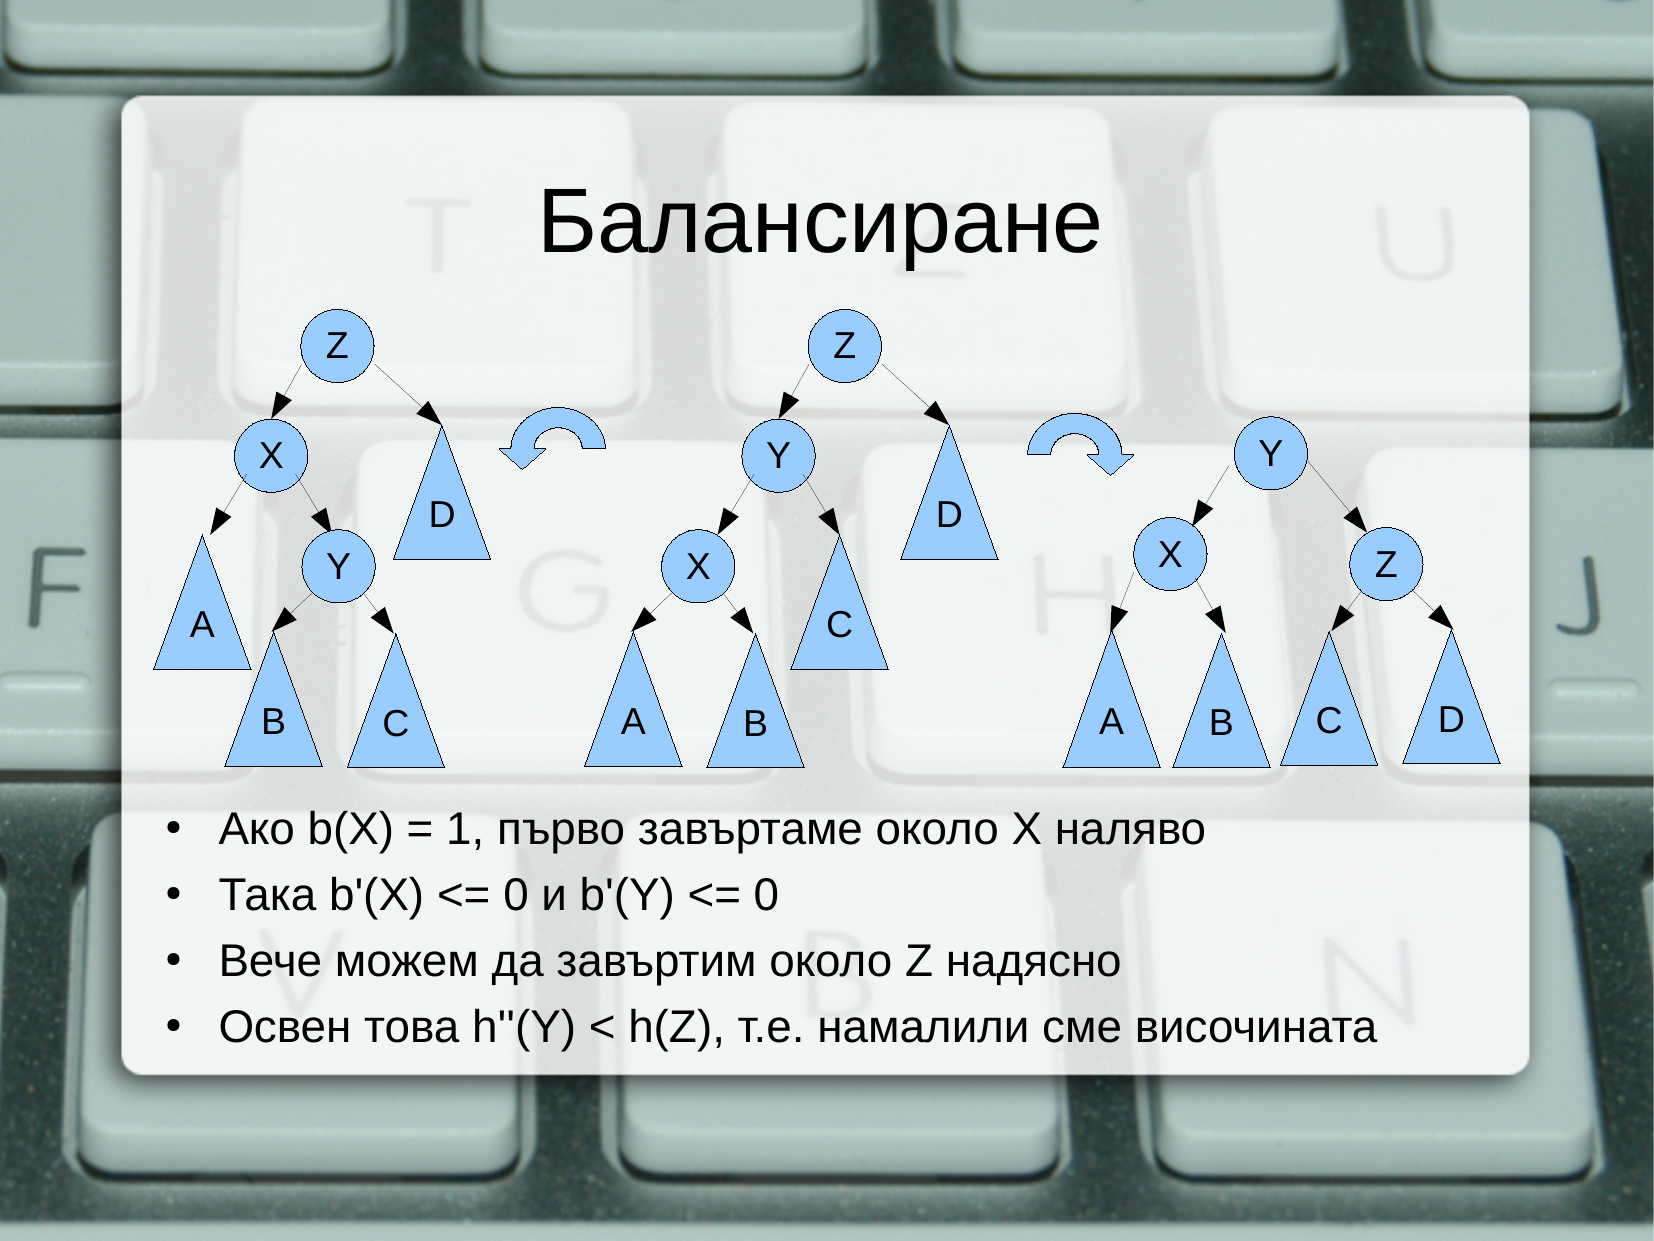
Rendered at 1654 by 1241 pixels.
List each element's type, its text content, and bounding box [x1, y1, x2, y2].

text_box D [1402, 629, 1501, 764]
text_box B [1172, 633, 1271, 768]
text_box C [790, 535, 889, 670]
text_box [499, 407, 606, 470]
text_box A [1062, 631, 1161, 768]
text_box Y [1234, 416, 1308, 490]
text_box A [153, 534, 252, 670]
text_box [1027, 413, 1134, 476]
list Ако b(X) = 1, първо завъртаме около X наляво Така b'(X) <= 0 и b'(Y) <= 0 Вече можем да завъртим около Z надясно Освен това h''(Y) < h(Z), т.е. намалили сме височината [147, 803, 1506, 1074]
text_box C [347, 633, 445, 768]
text_box X [1133, 517, 1208, 591]
text_box D [900, 426, 999, 560]
text_box Y [301, 529, 376, 603]
text_box X [234, 419, 308, 493]
text_box Z [300, 309, 375, 383]
text_box Z [1349, 527, 1424, 601]
title Балансиране [135, 117, 1506, 325]
text_box X [661, 529, 735, 603]
text_box A [584, 632, 683, 767]
text_box Z [808, 309, 882, 383]
text_box C [1280, 631, 1378, 766]
text_box Y [741, 419, 816, 493]
text_box D [393, 425, 491, 560]
text_box B [706, 633, 805, 768]
text_box B [224, 632, 323, 767]
picture [0, 0, 1654, 1241]
